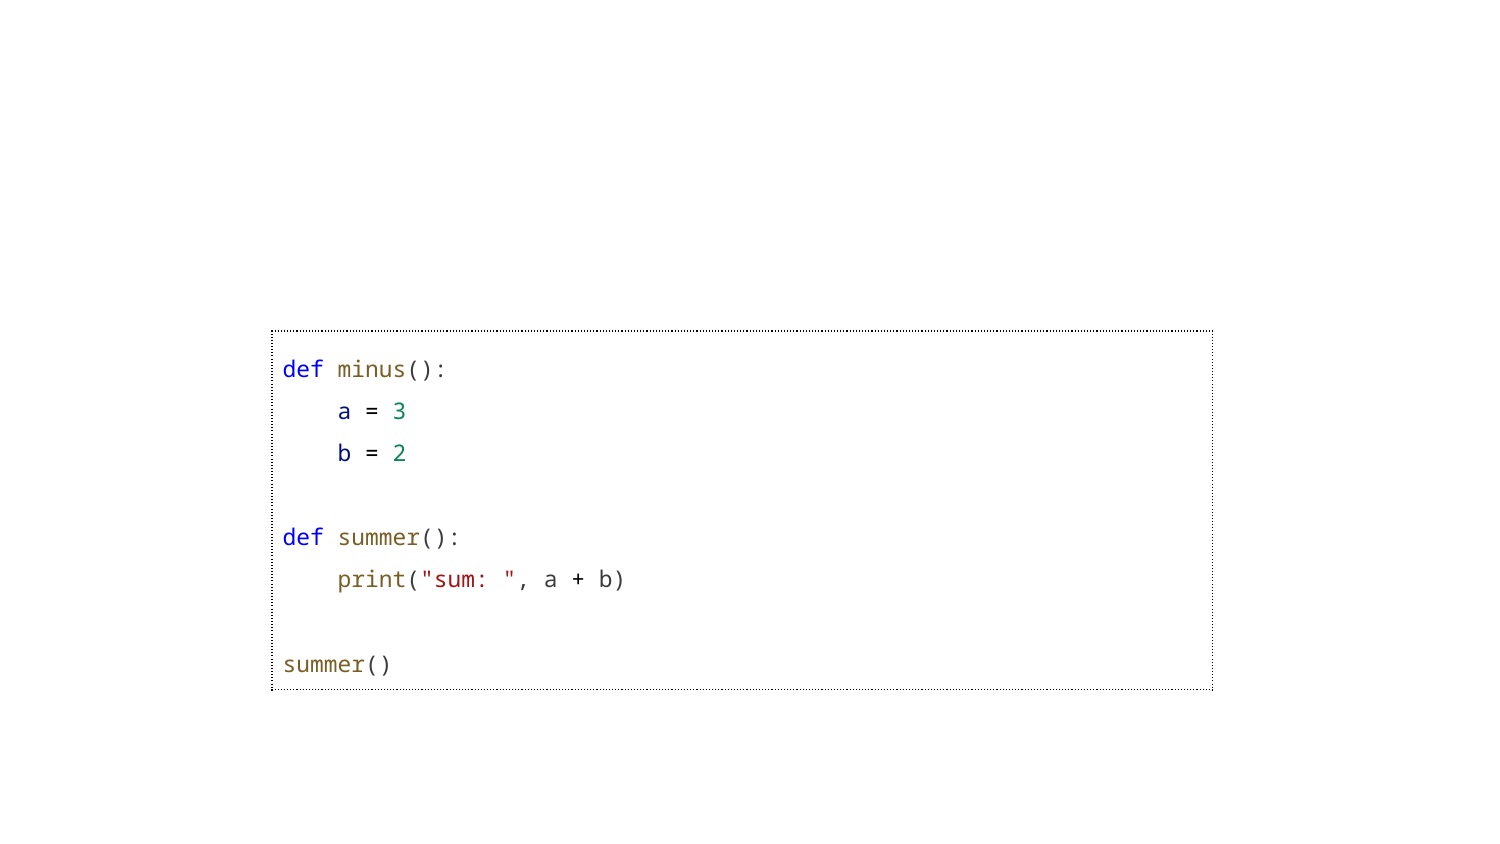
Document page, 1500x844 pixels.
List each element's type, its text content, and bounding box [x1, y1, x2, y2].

table_header def minus(): a = 3 b = 2 def summer(): print("sum: ", a + b) summer() [272, 331, 1213, 689]
